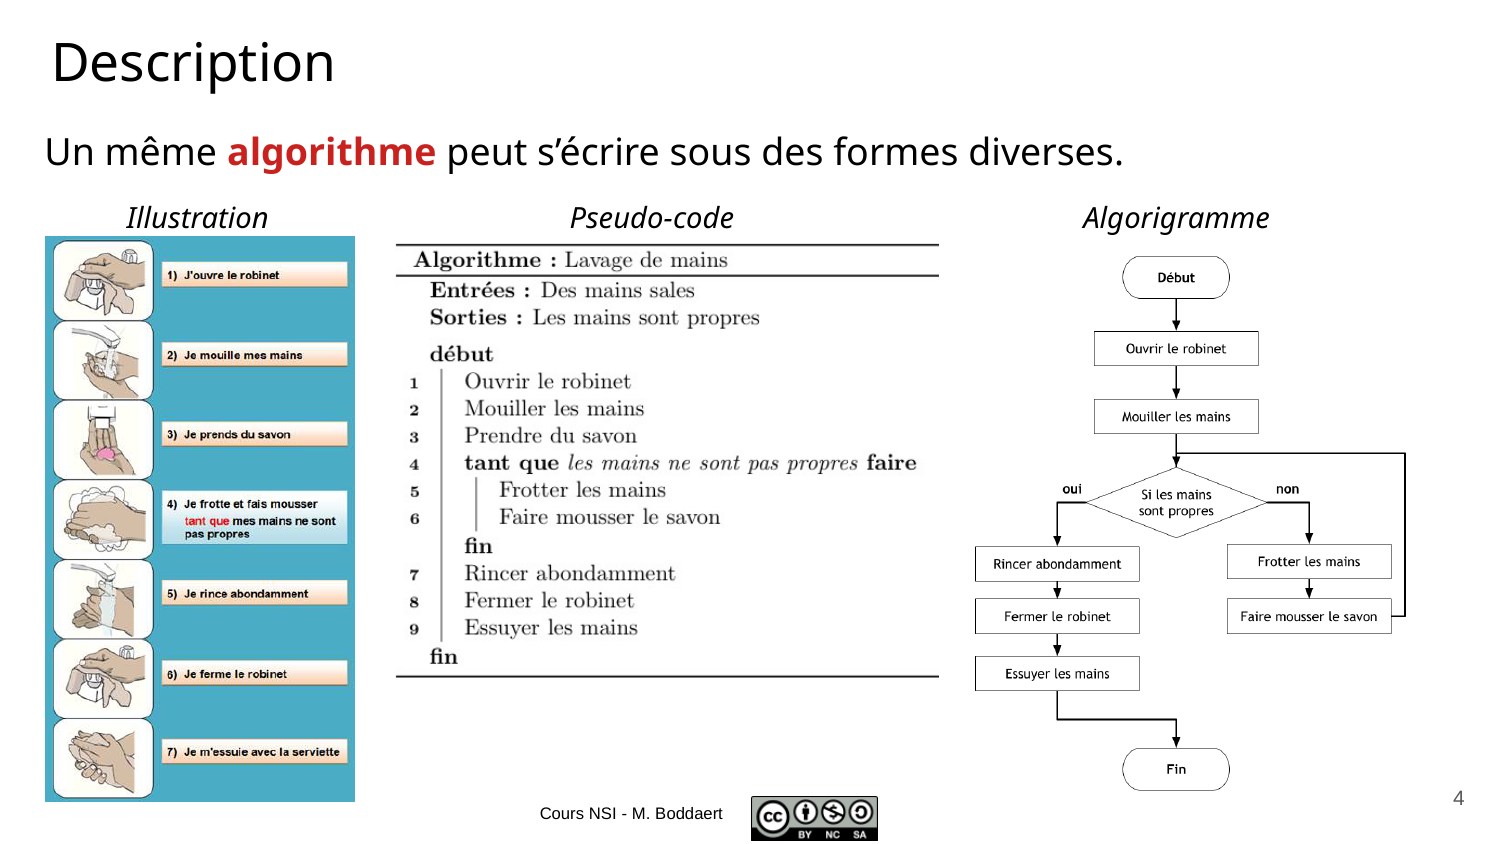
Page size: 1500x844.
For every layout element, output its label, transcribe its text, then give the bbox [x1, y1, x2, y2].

picture [751, 796, 878, 841]
slide_number <numéro> [1389, 764, 1480, 830]
picture [948, 248, 1432, 798]
text_box Algorigramme [1068, 189, 1284, 239]
title Description [51, 13, 1449, 108]
picture [395, 242, 939, 679]
text_box Un même algorithme peut s’écrire sous des formes diverses. [29, 120, 1477, 237]
text_box Illustration [111, 189, 290, 239]
text_box Pseudo-code [554, 189, 749, 239]
picture [45, 236, 355, 802]
